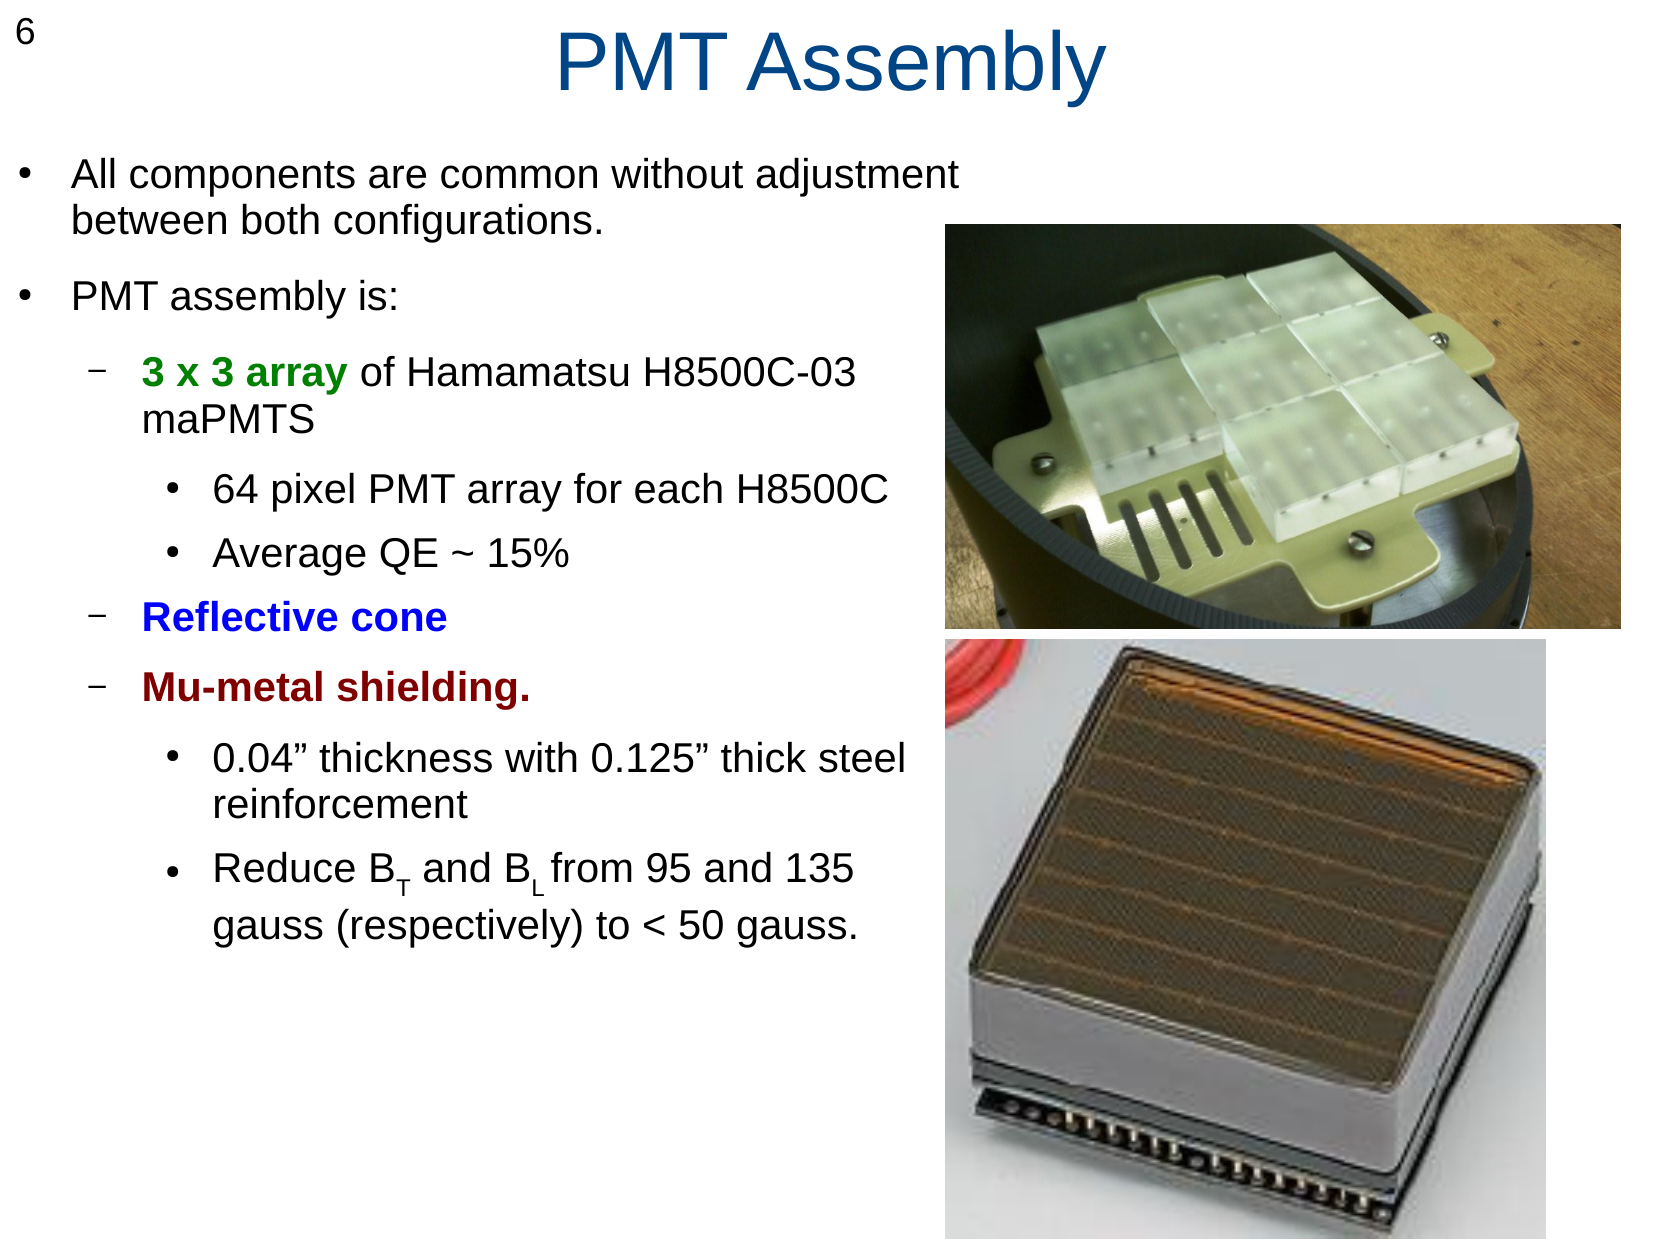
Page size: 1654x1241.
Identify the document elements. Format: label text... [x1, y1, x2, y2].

list All components are common without adjustment between both configurations. PMT assembly is: 3 x 3 array of Hamamatsu H8500C-03 maPMTS 64 pixel PMT array for each H8500C Average QE ~ 15% Reflective cone Mu-metal shielding. 0.04” thickness with 0.125” thick steel reinforcement Reduce BT and BL from 95 and 135 gauss (respectively) to < 50 gauss. [0, 150, 961, 991]
title PMT Assembly [86, 0, 1576, 166]
picture [945, 224, 1621, 1241]
text_box 6 [0, 3, 51, 61]
